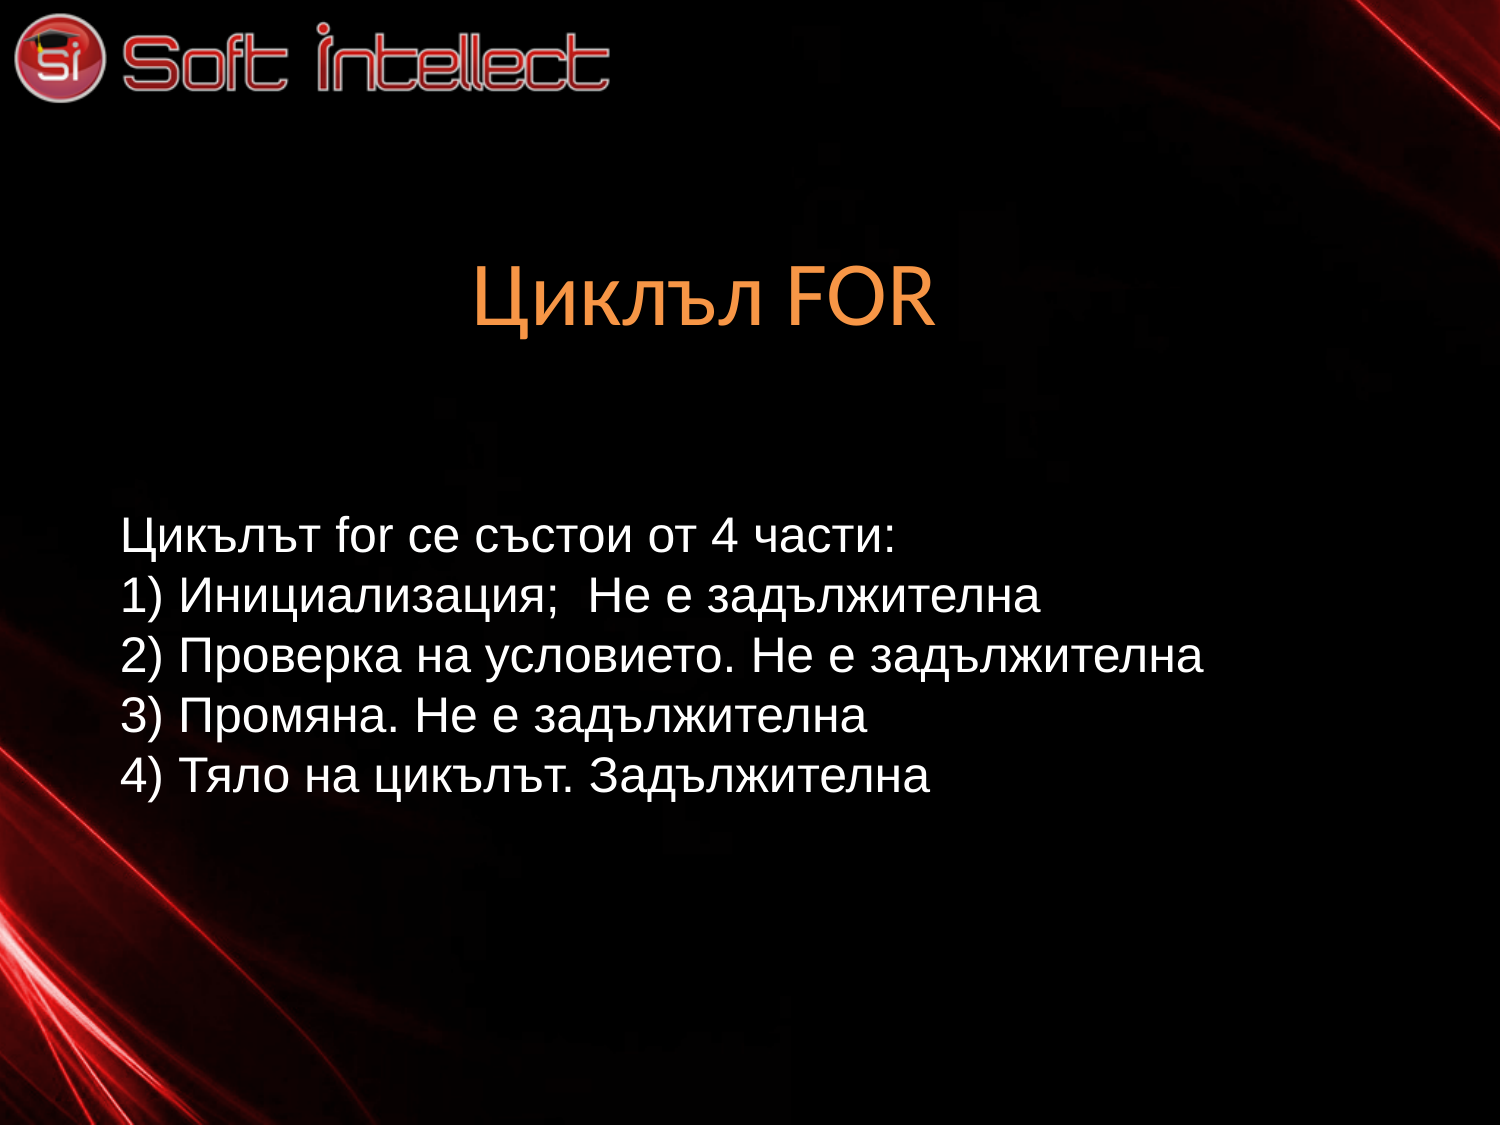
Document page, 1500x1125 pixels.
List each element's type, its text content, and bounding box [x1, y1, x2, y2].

text_box Циклъл FOR [30, 194, 1380, 382]
picture [0, 0, 1500, 1125]
text_box Цикълът for се състои от 4 части: 1) Инициализация; Не е задължителна 2) Проверка на условието. Не е задължителна 3) Промяна. Не е задължителна 4) Тяло на цикълът. Задължителна [105, 494, 1471, 825]
